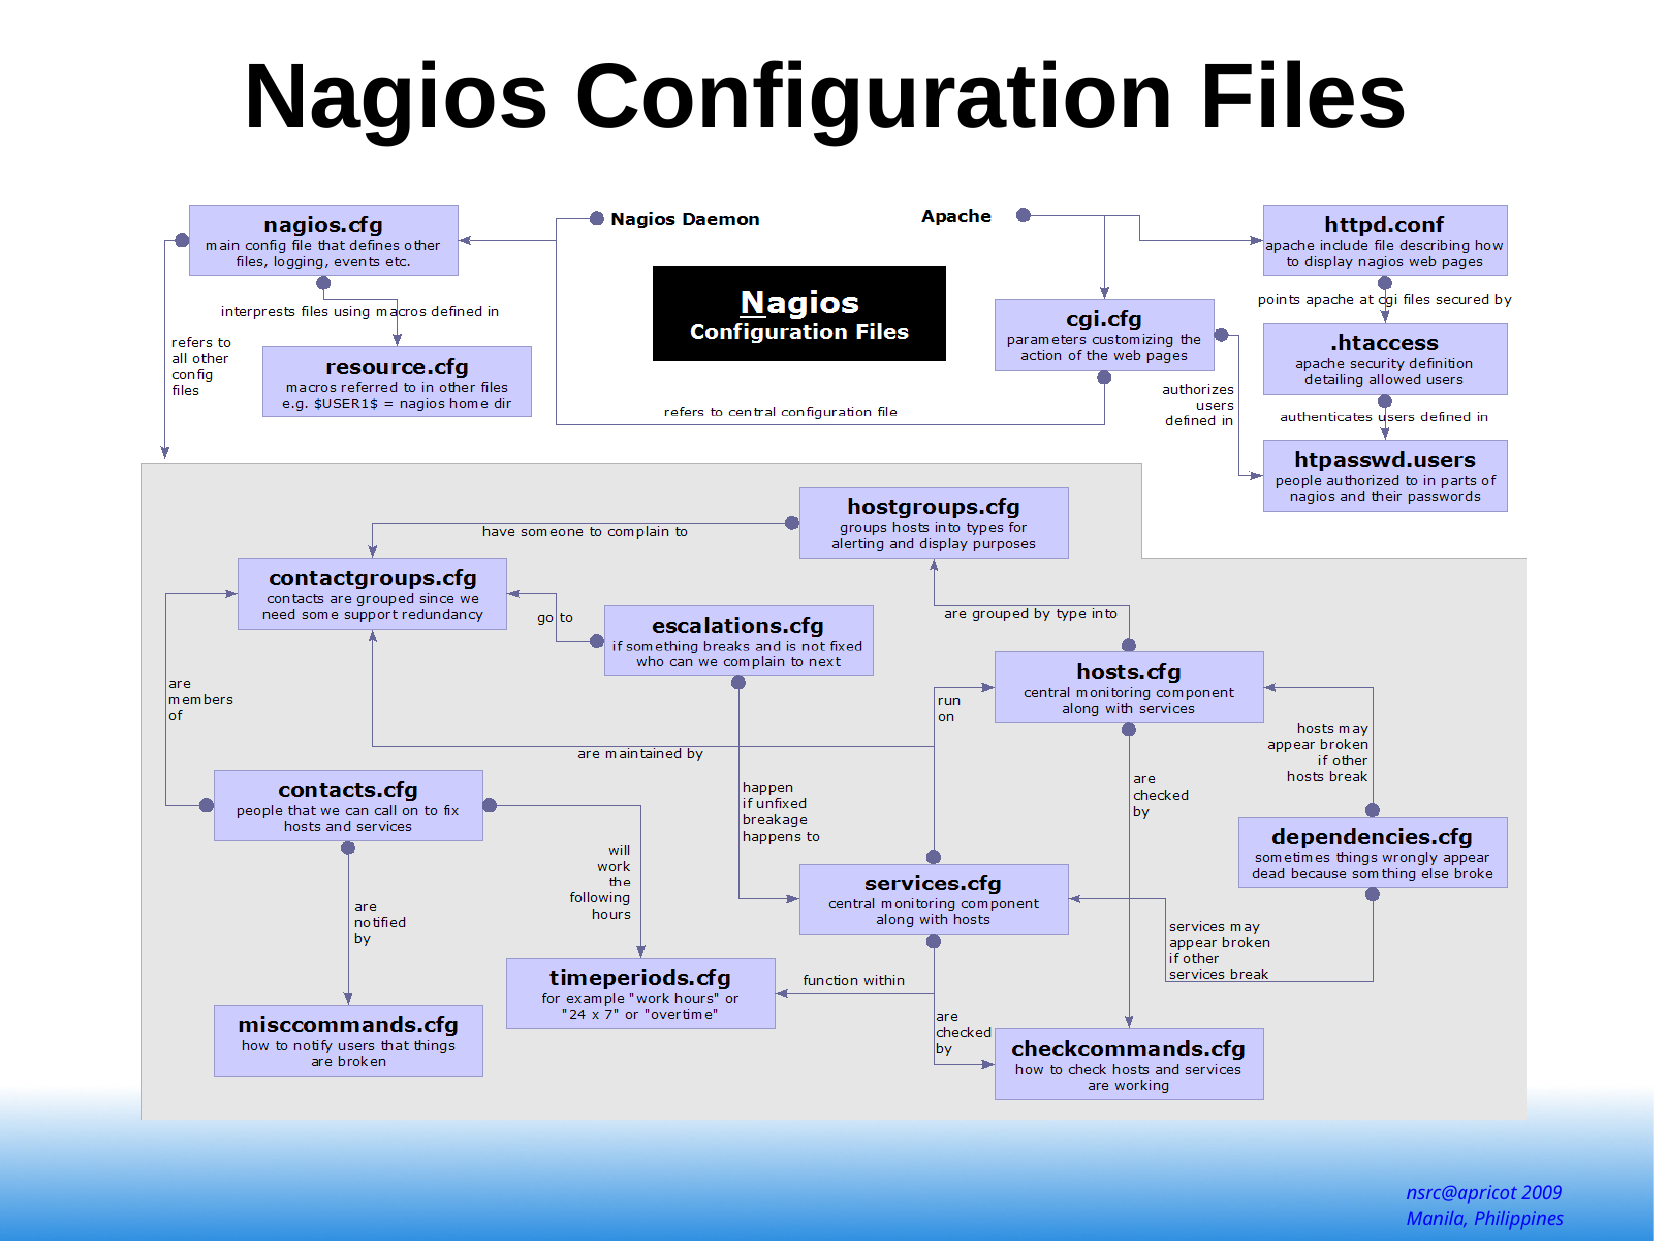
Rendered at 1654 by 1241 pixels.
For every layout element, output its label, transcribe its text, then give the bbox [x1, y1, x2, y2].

picture [0, 181, 1654, 1241]
title Nagios Configuration Files [121, 41, 1534, 152]
